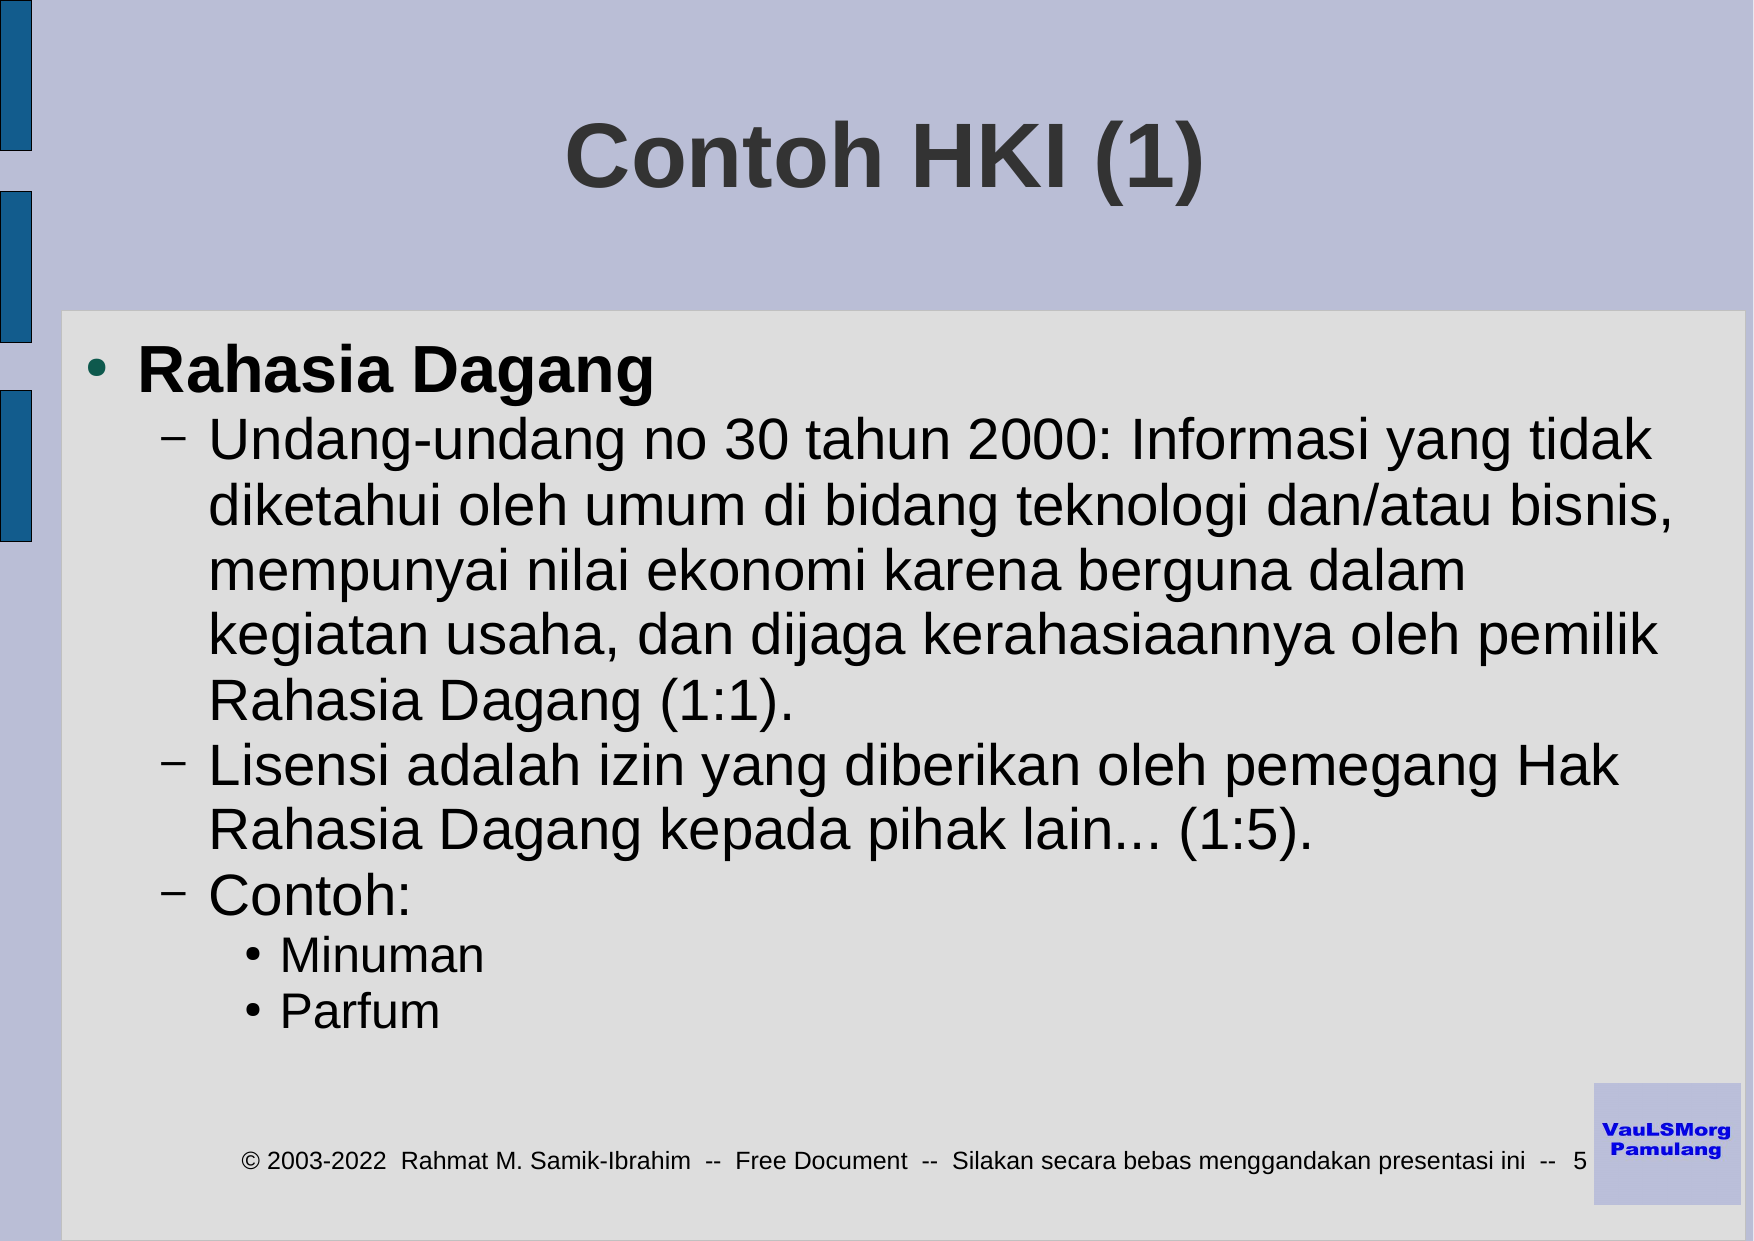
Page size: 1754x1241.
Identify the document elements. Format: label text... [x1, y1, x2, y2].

list Rahasia Dagang Undang-undang no 30 tahun 2000: Informasi yang tidak diketahui oleh umum di bidang teknologi dan/atau bisnis, mempunyai nilai ekonomi karena berguna dalam kegiatan usaha, dan dijaga kerahasiaannya oleh pemilik Rahasia Dagang (1:1). Lisensi adalah izin yang diberikan oleh pemegang Hak Rahasia Dagang kepada pihak lain... (1:5). Contoh: Minuman Parfum [67, 332, 1699, 1064]
picture [1594, 1083, 1741, 1205]
title Contoh HKI (1) [101, 102, 1670, 210]
